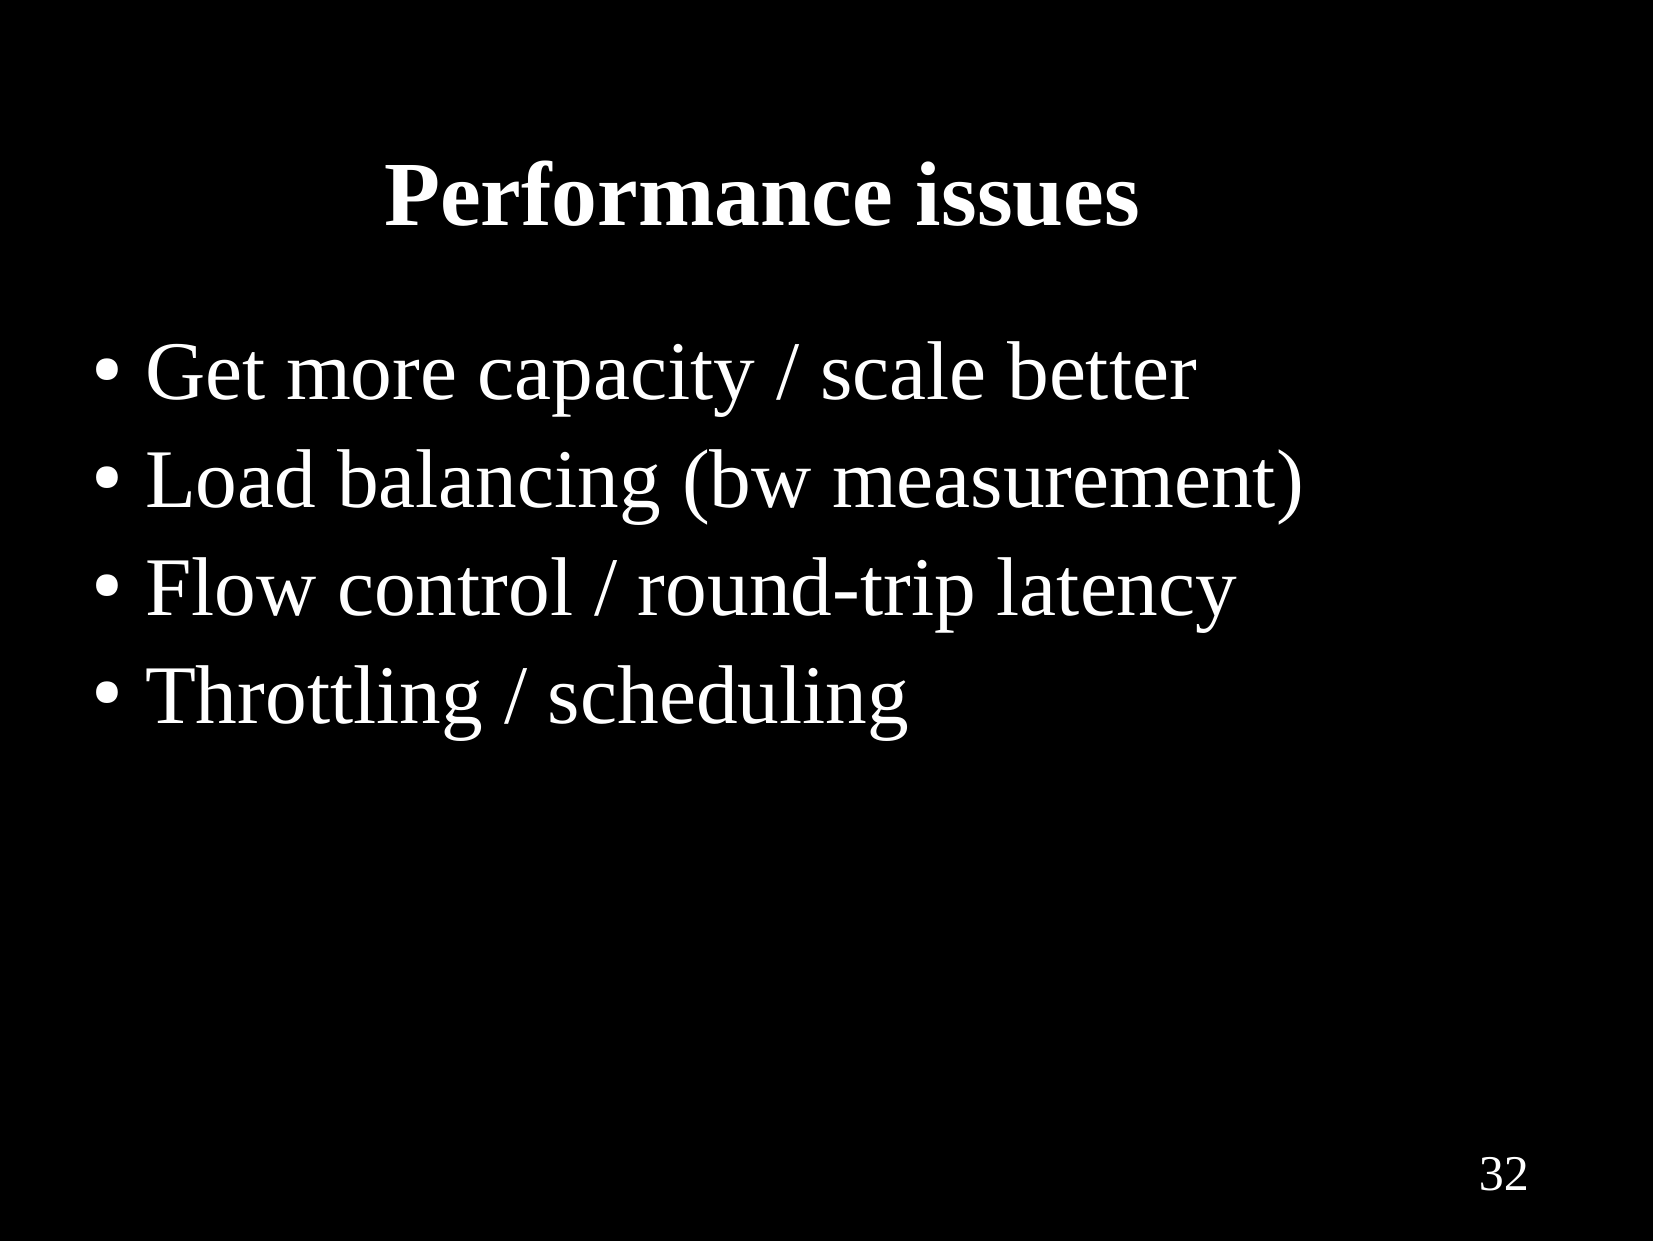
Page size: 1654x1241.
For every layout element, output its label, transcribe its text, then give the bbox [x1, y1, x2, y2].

list Get more capacity / scale better Load balancing (bw measurement) Flow control / round-trip latency Throttling / scheduling [74, 325, 1539, 1123]
title Performance issues [112, 100, 1413, 288]
